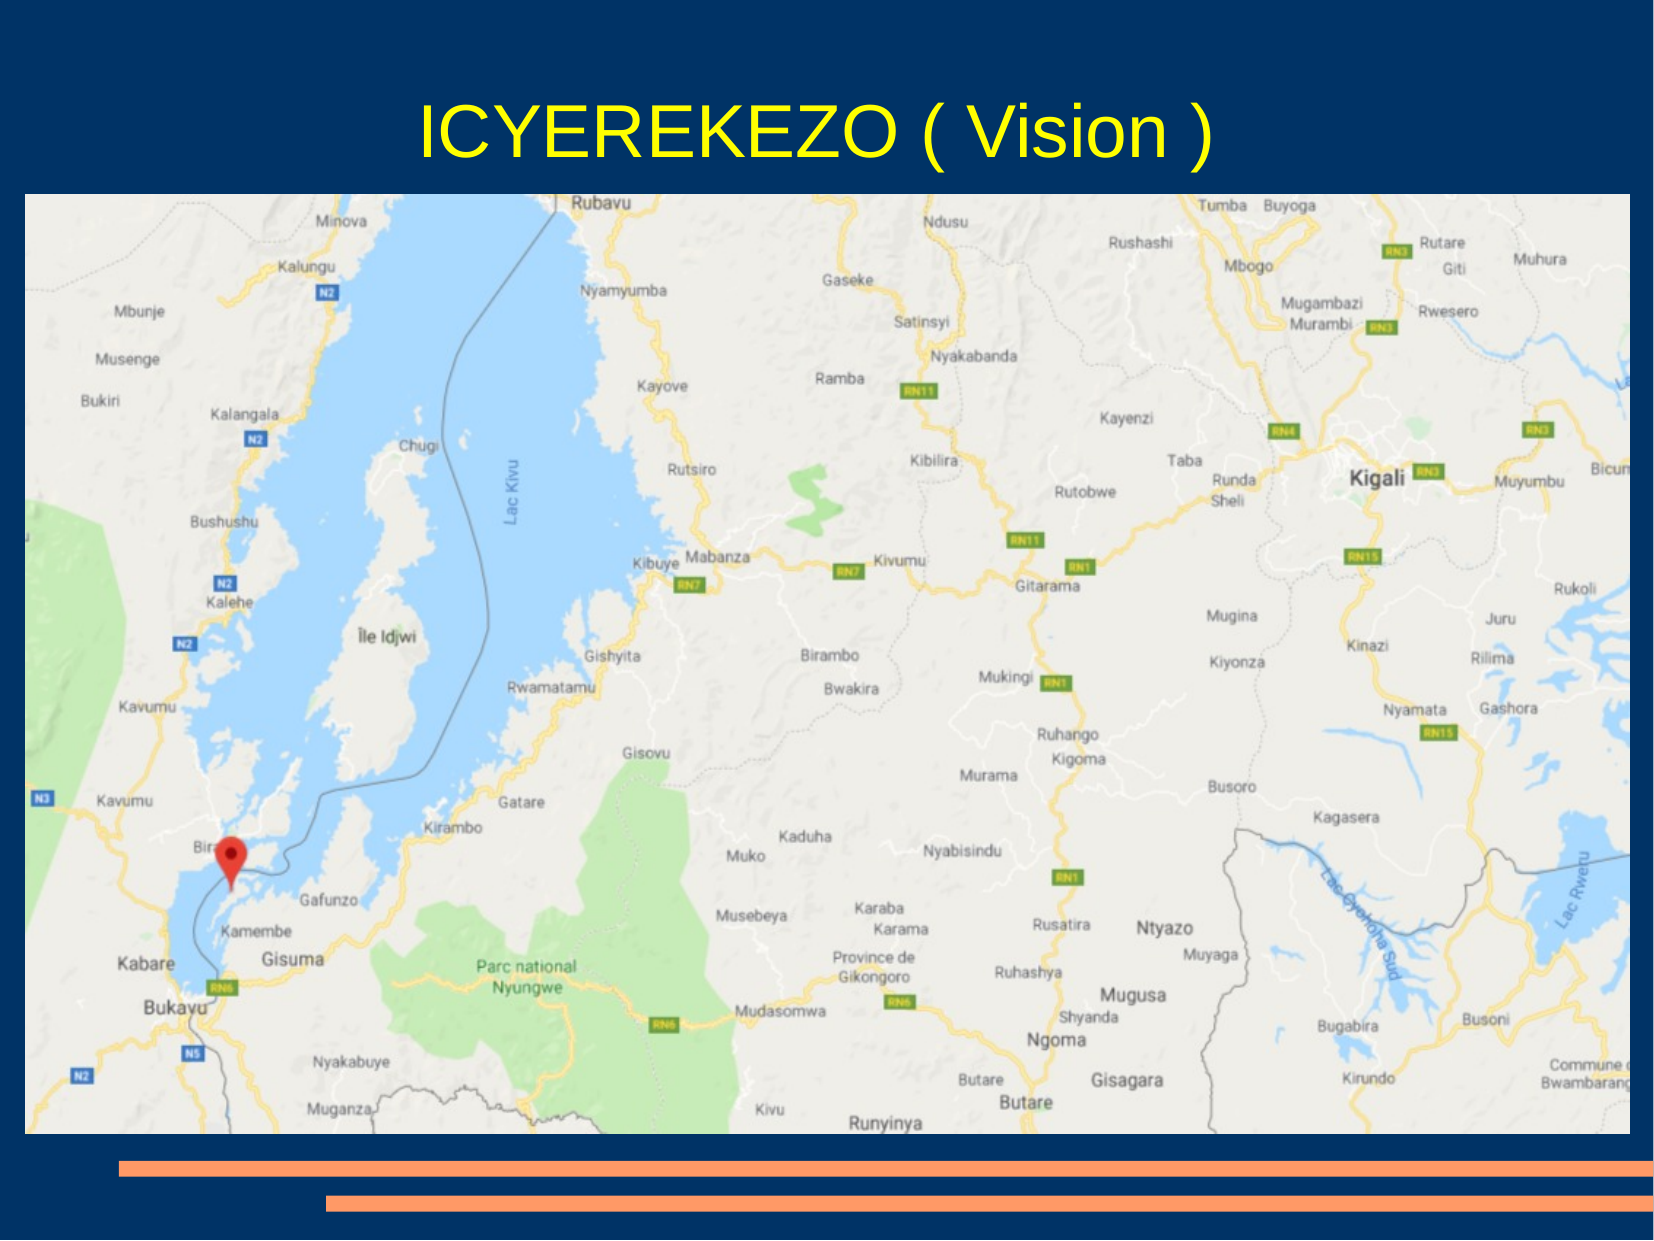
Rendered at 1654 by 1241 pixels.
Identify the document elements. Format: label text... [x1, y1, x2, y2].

picture [25, 194, 1630, 1134]
title ICYEREKEZO ( Vision ) [82, 49, 1571, 194]
